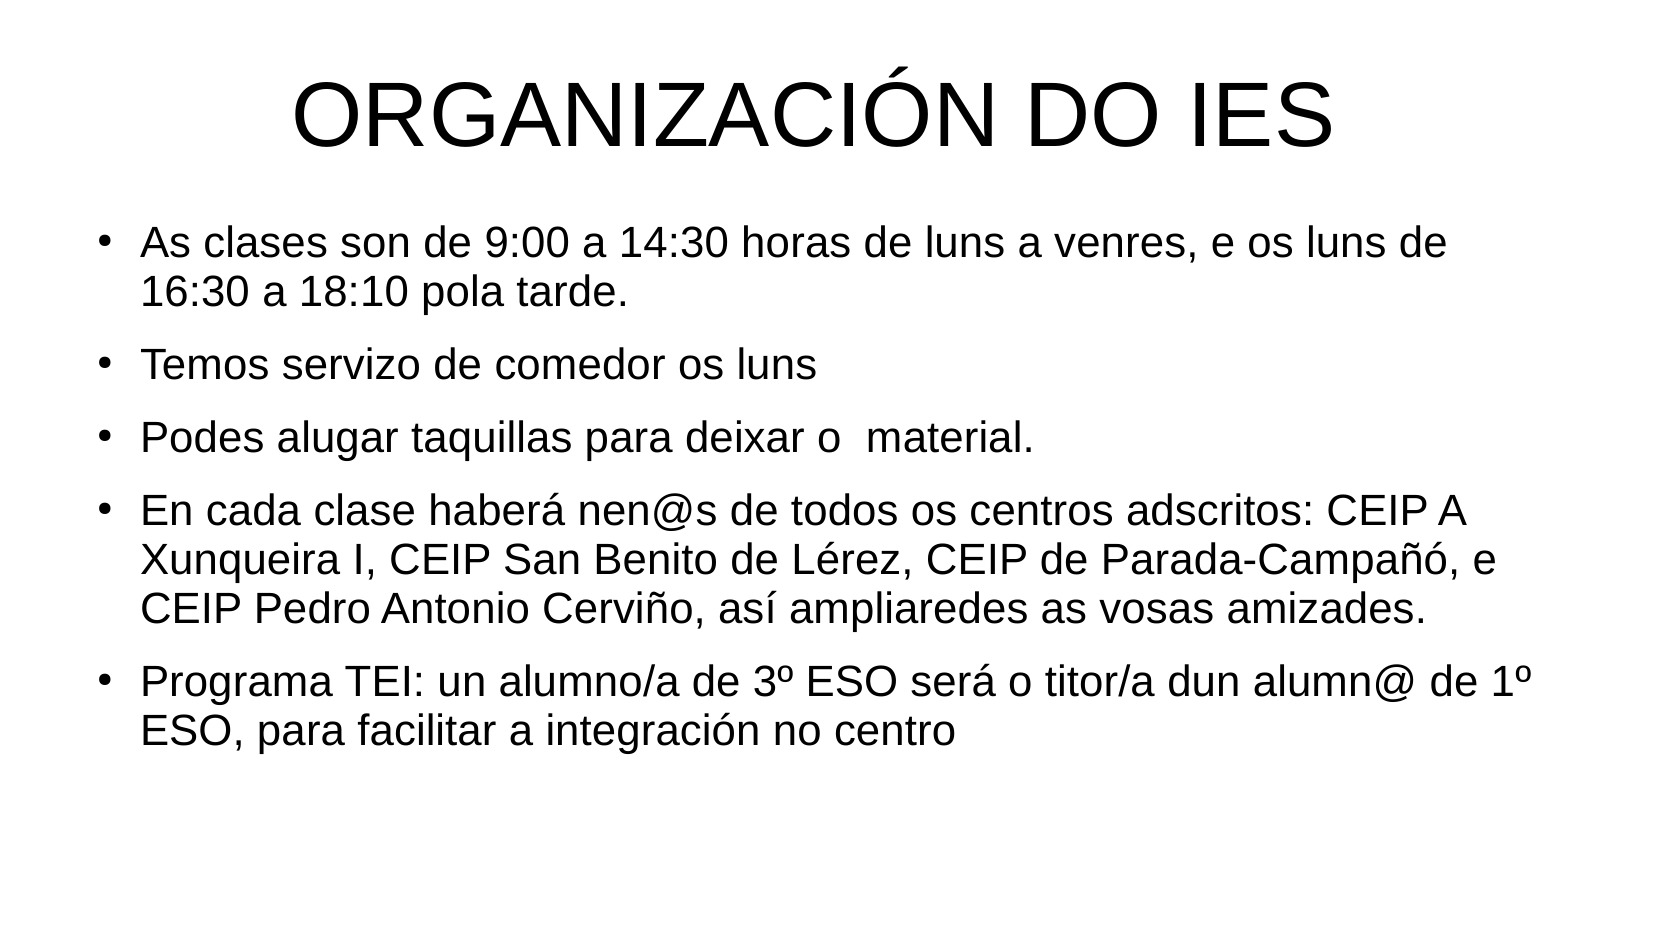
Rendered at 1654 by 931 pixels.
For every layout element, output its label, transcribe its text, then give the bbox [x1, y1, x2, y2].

list As clases son de 9:00 a 14:30 horas de luns a venres, e os luns de 16:30 a 18:10 pola tarde. Temos servizo de comedor os luns Podes alugar taquillas para deixar o material. En cada clase haberá nen@s de todos os centros adscritos: CEIP A Xunqueira I, CEIP San Benito de Lérez, CEIP de Parada-Campañó, e CEIP Pedro Antonio Cerviño, así ampliaredes as vosas amizades. Programa TEI: un alumno/a de 3º ESO será o titor/a dun alumn@ de 1º ESO, para facilitar a integración no centro [82, 217, 1571, 758]
title ORGANIZACIÓN DO IES [82, 37, 1571, 193]
